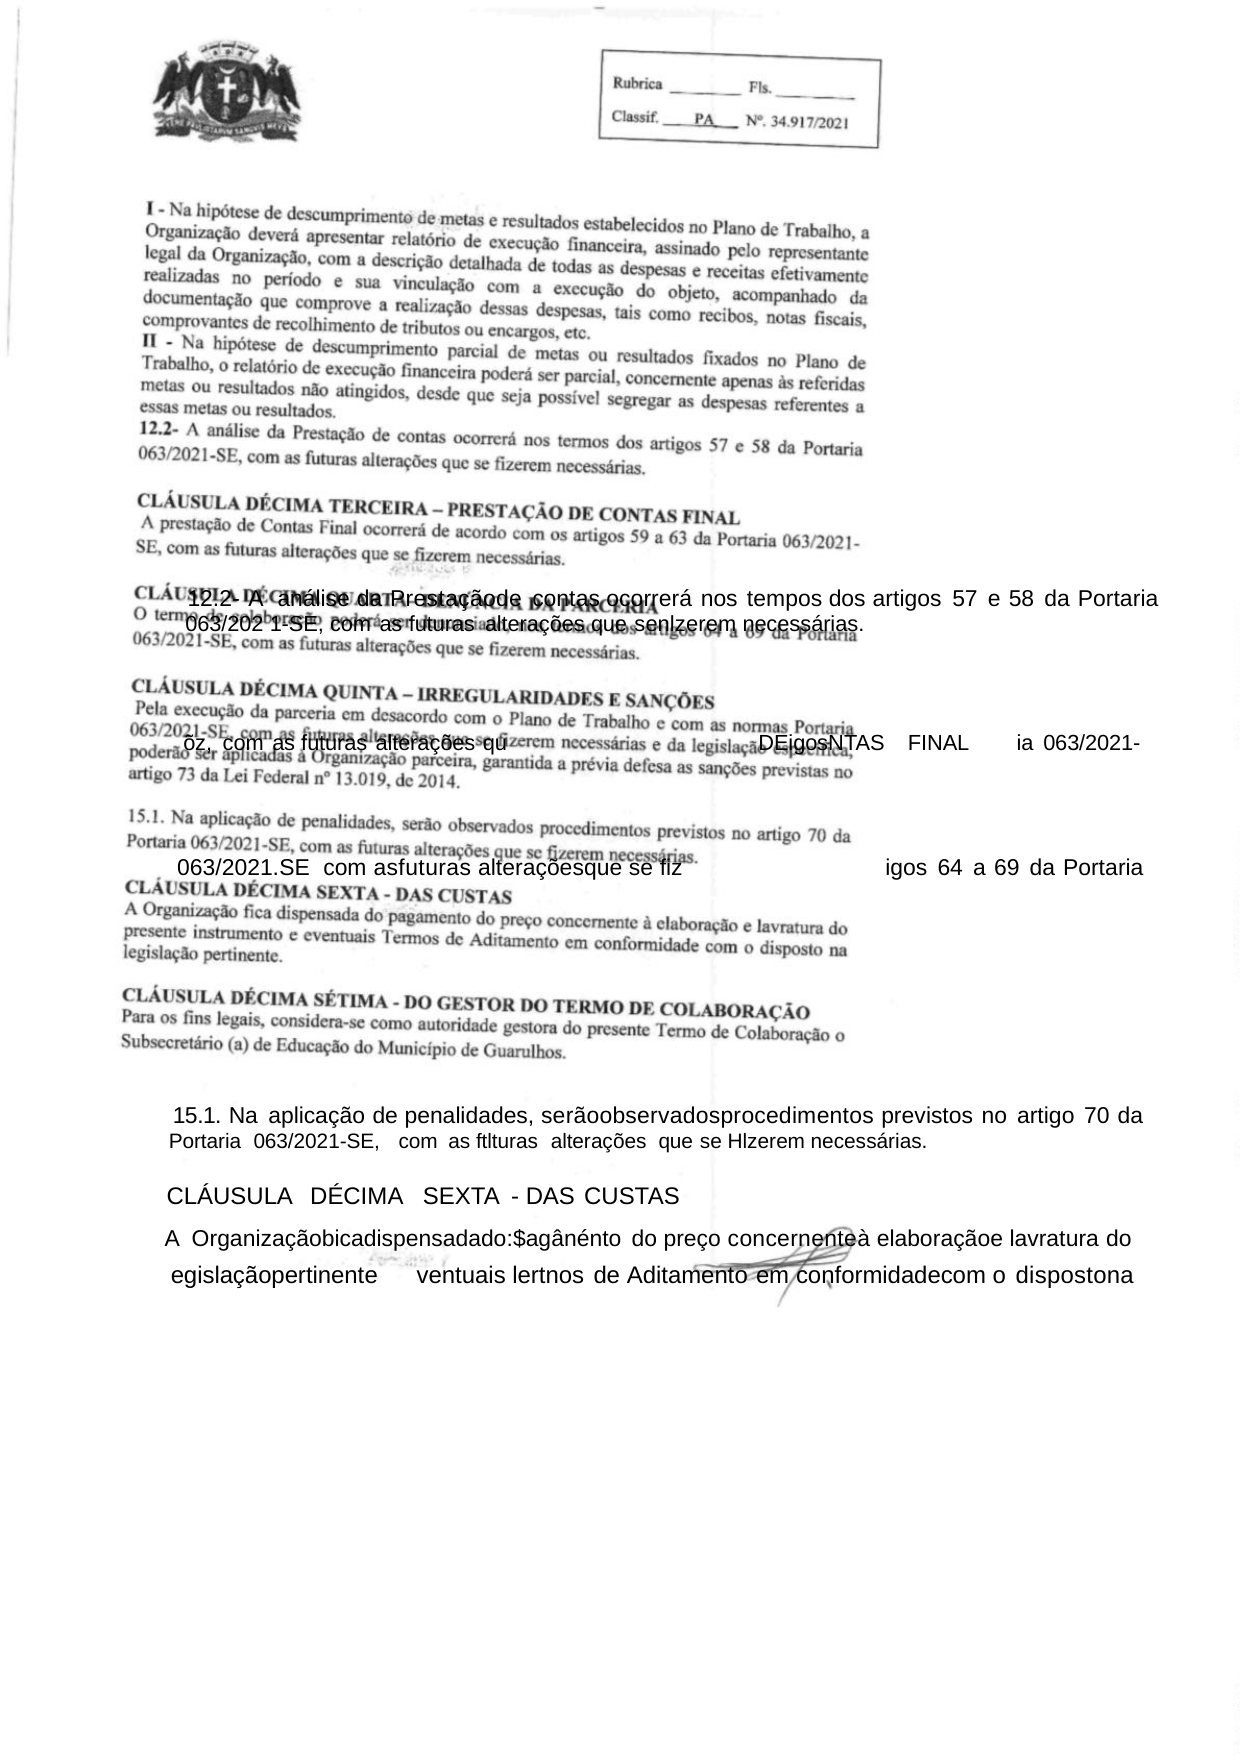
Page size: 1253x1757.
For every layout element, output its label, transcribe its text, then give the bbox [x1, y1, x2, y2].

text_box [0, 0, 1240, 1755]
text_box õz, com as futuras alterações qu [183, 730, 533, 755]
text_box 12.2- A análise da Prestaçãode contas ocorrerá nos tempos dos artigos 57 e 58 da Portaria 063/202 1-SE, com as futuras alterações que senlzerem necessárias. [185, 585, 1177, 636]
text_box CLÁUSULA DÉCIMA SEXTA - DAS CUSTAS [166, 1182, 708, 1210]
text_box 063/2021.SE com asfuturas alteraçõesque se fiz [177, 854, 700, 880]
text_box ventuais lertnos de Aditamento em conformidadecom o dispostona [416, 1261, 1158, 1289]
text_box 15.1. Na aplicação de penalidades, serãoobservadosprocedimentos previstos no artigo 70 da Portaria 063/2021-SE, com as ftlturas alterações que se Hlzerem necessárias. [168, 1102, 1161, 1153]
text_box igos 64 a 69 da Portaria [885, 854, 1168, 880]
text_box A Organizaçãobicadispensadado:$agânénto do preço concernenteà elaboraçãoe lavratura do [164, 1225, 1155, 1251]
text_box ia 063/2021- [1016, 730, 1168, 755]
text_box egislaçãopertinente [170, 1261, 404, 1289]
text_box DEigosNTAS FINAL [758, 730, 998, 755]
